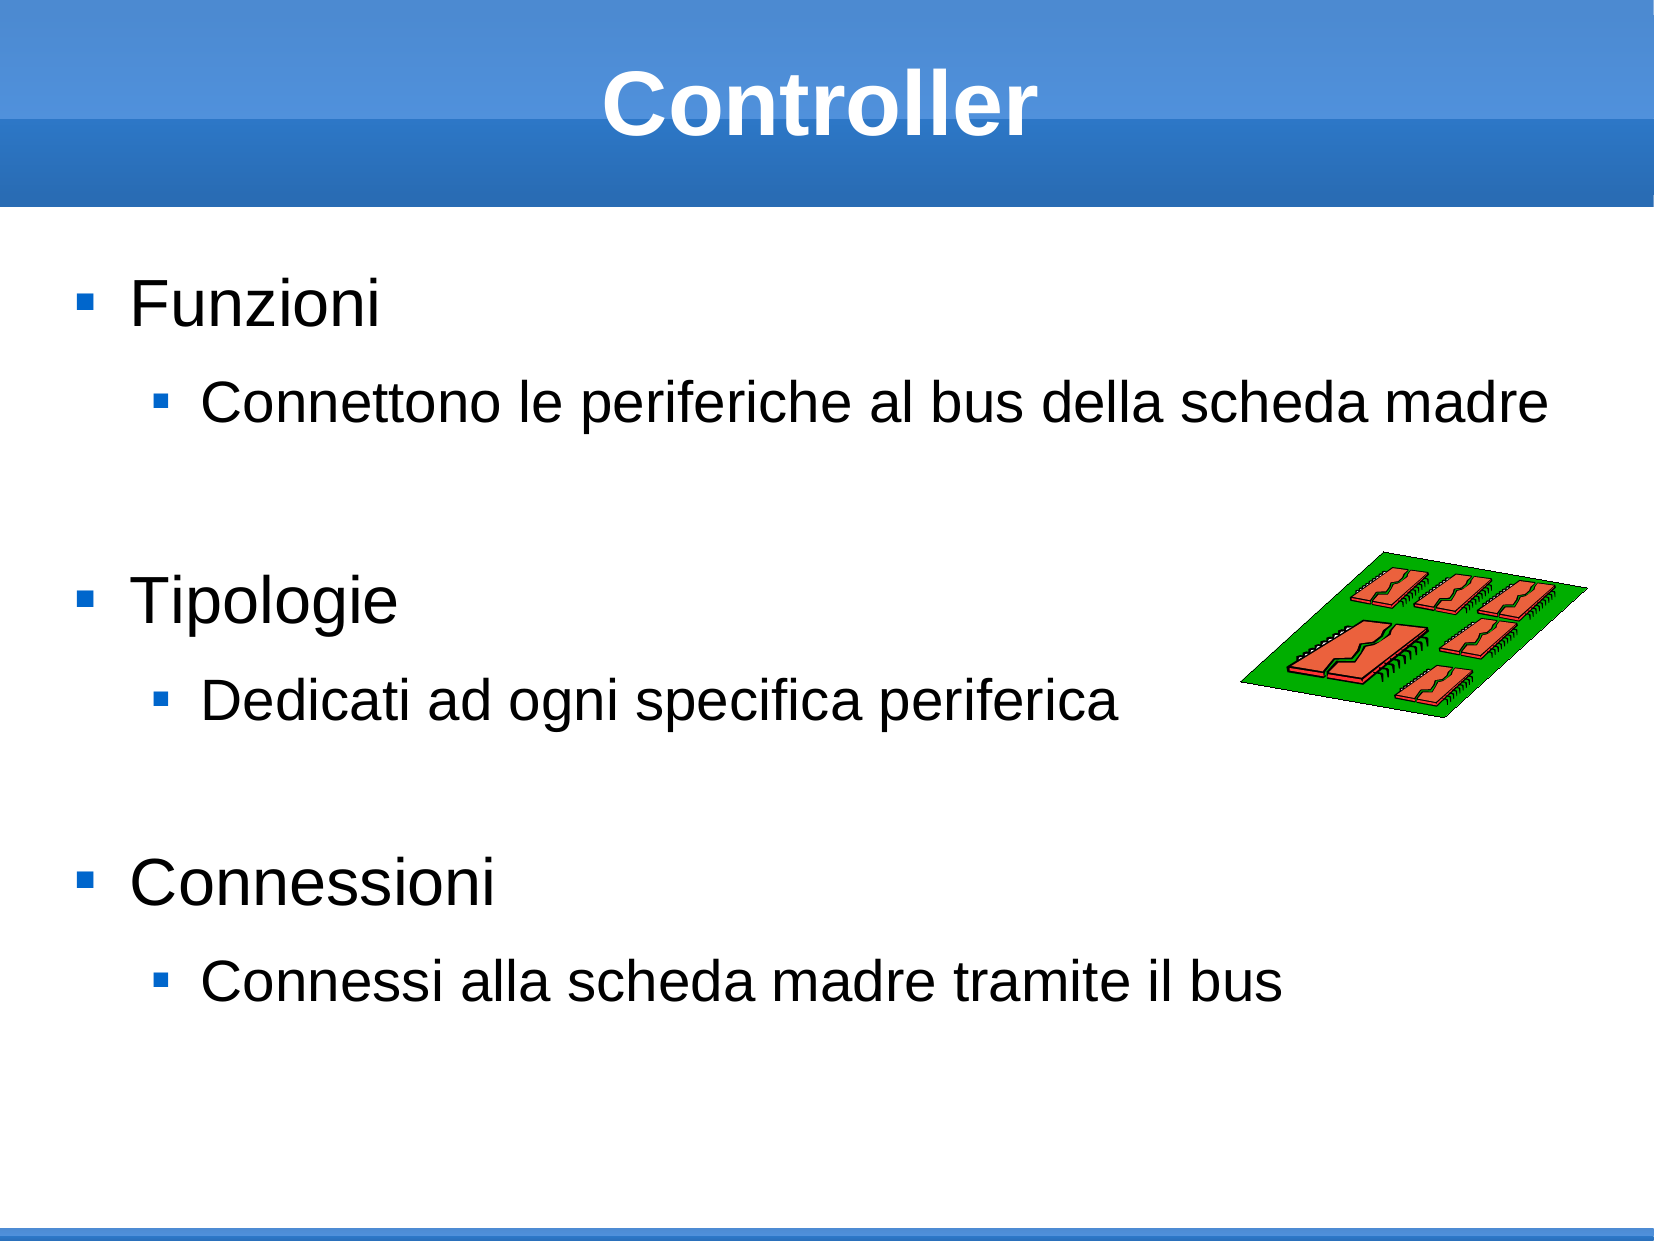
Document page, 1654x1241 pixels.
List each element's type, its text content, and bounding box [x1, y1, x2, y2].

list Funzioni Connettono le periferiche al bus della scheda madre Tipologie Dedicati ad ogni specifica periferica Connessioni Connessi alla scheda madre tramite il bus [59, 265, 1595, 1196]
title Controller [76, 0, 1565, 208]
text_box [1240, 551, 1588, 718]
